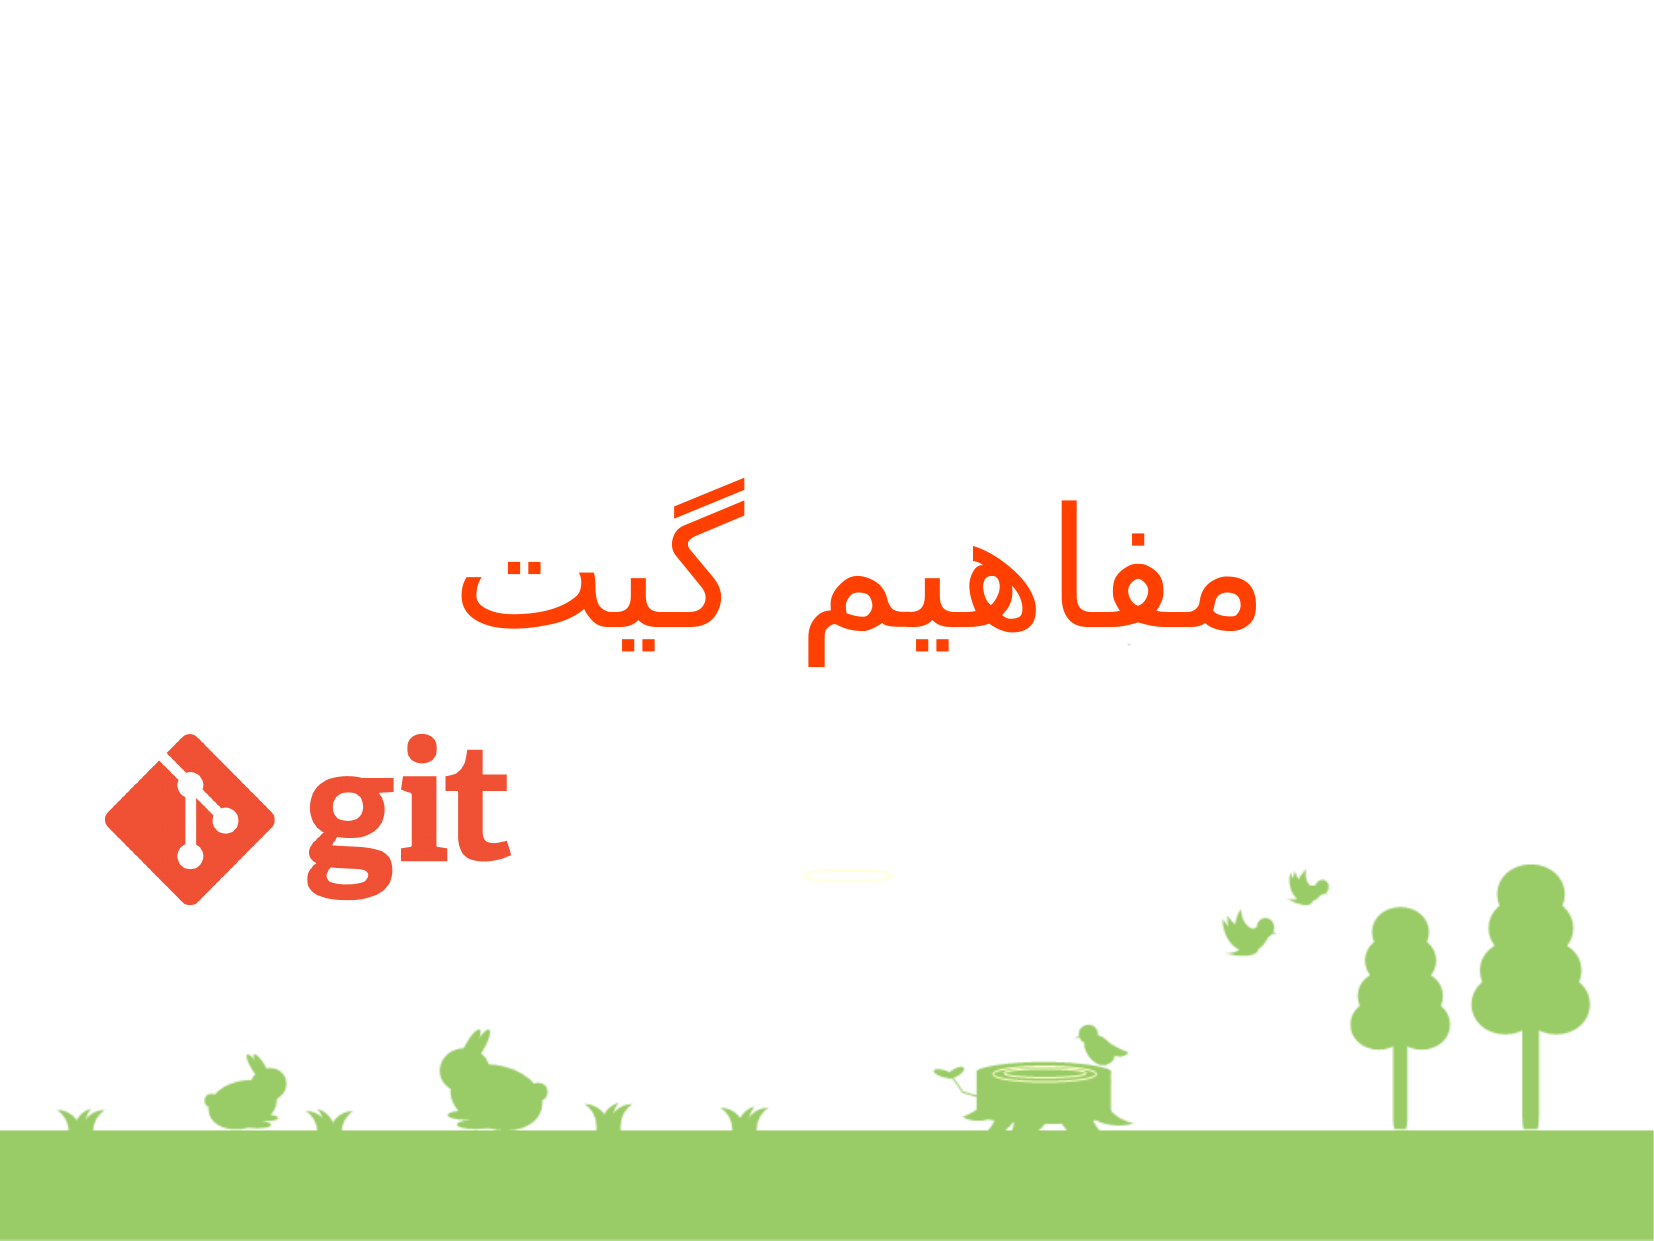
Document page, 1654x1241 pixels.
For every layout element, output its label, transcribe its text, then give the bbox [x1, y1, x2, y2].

title مفاهیم گیت [116, 420, 1606, 721]
picture [0, 0, 1654, 1241]
